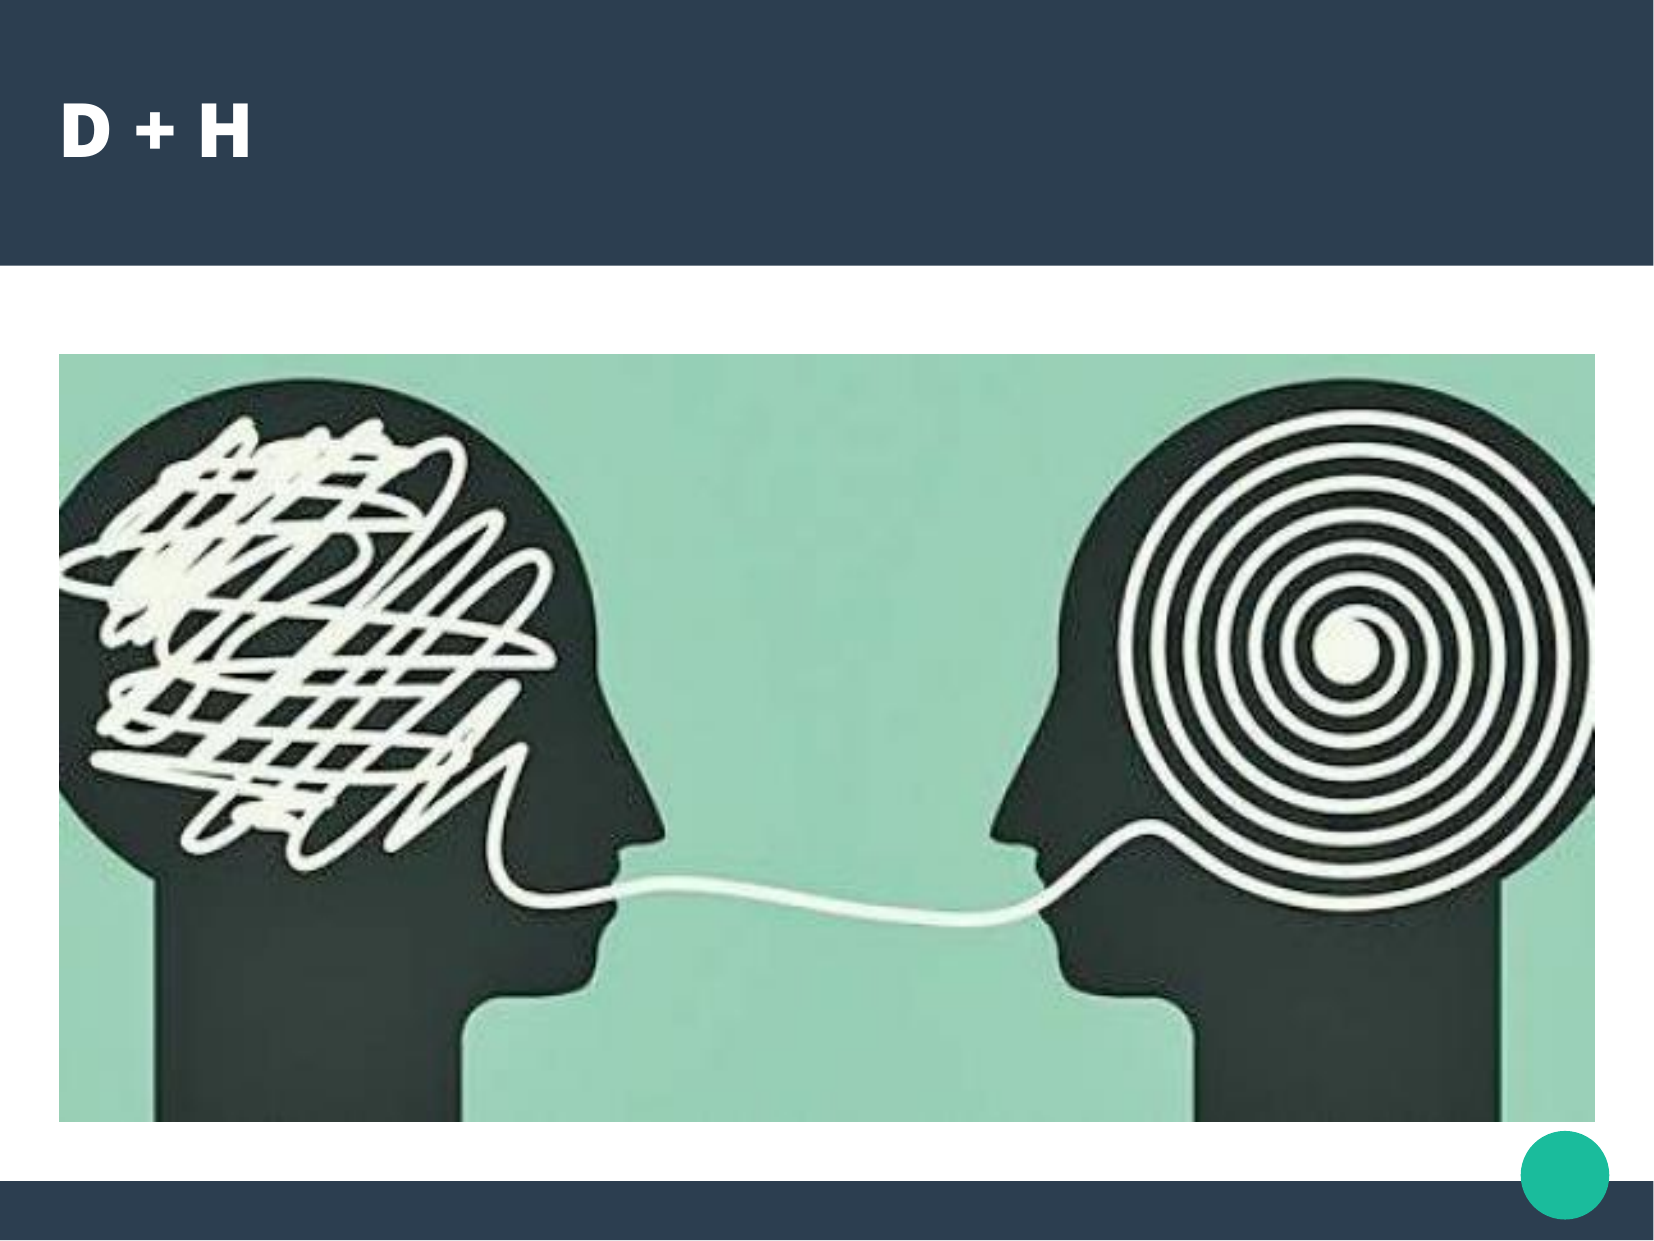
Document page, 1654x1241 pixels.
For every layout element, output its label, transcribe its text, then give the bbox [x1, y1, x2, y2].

title D + H [59, 49, 1595, 207]
picture [59, 354, 1595, 1123]
